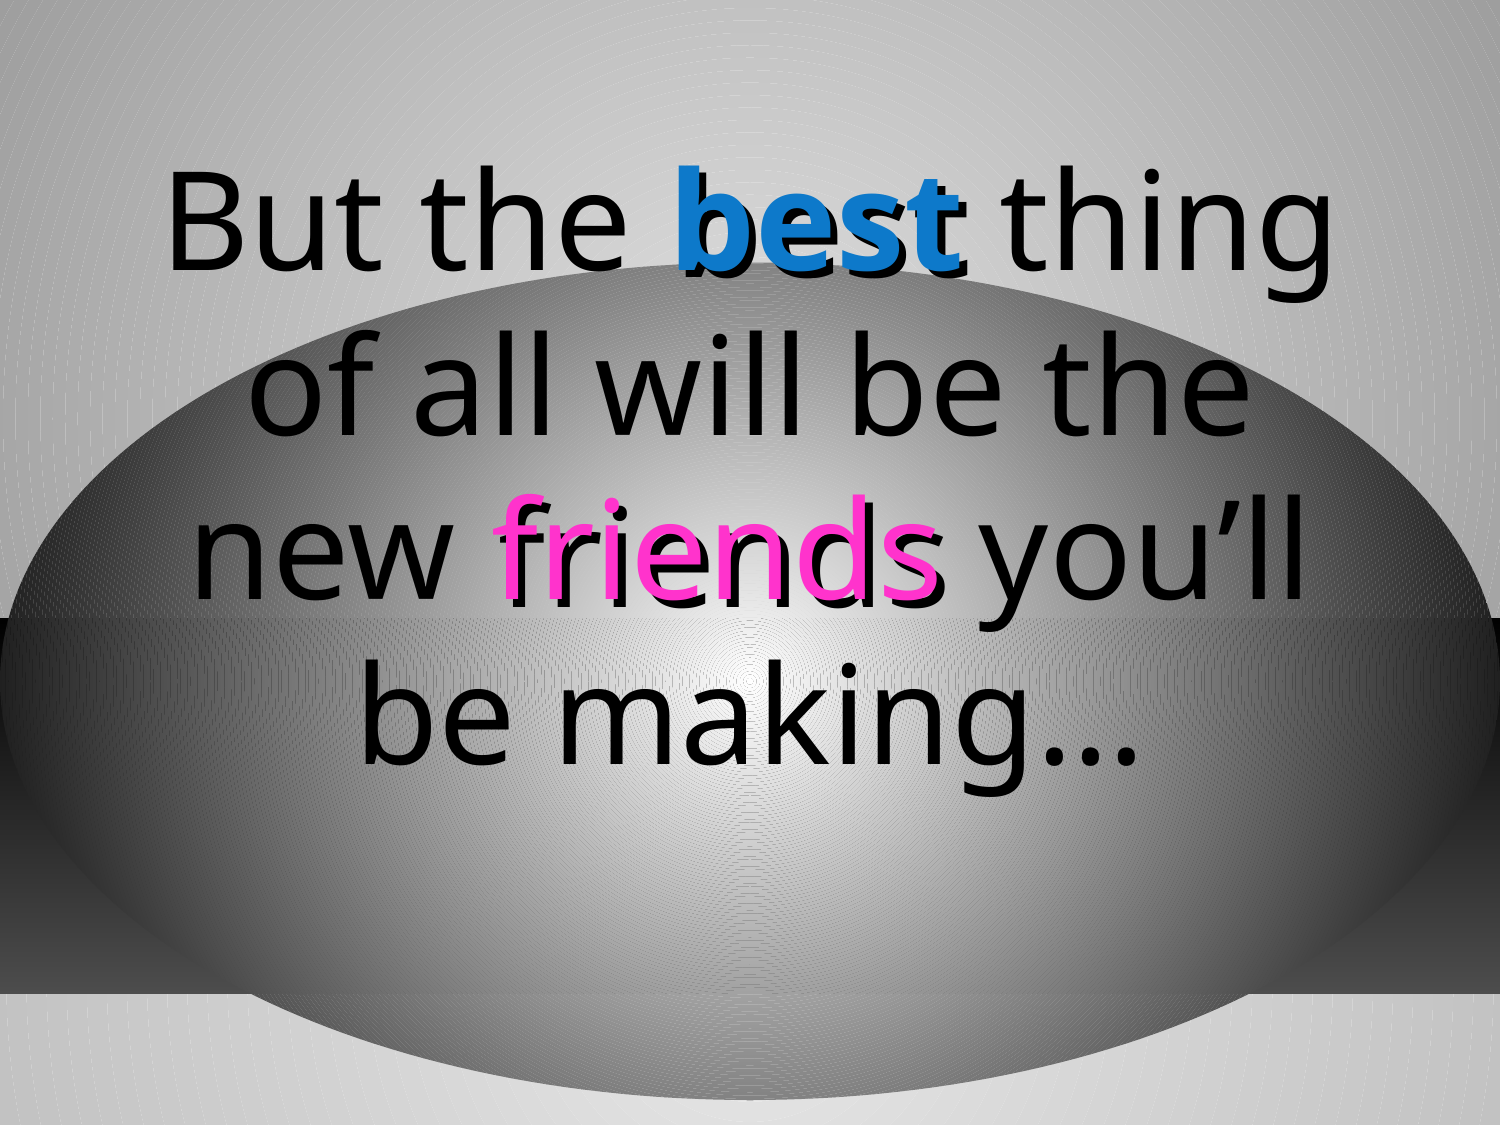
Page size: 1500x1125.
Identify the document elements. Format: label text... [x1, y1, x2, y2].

text_box But the best thing of all will be the new friends you’ll be making… [125, 125, 1376, 974]
